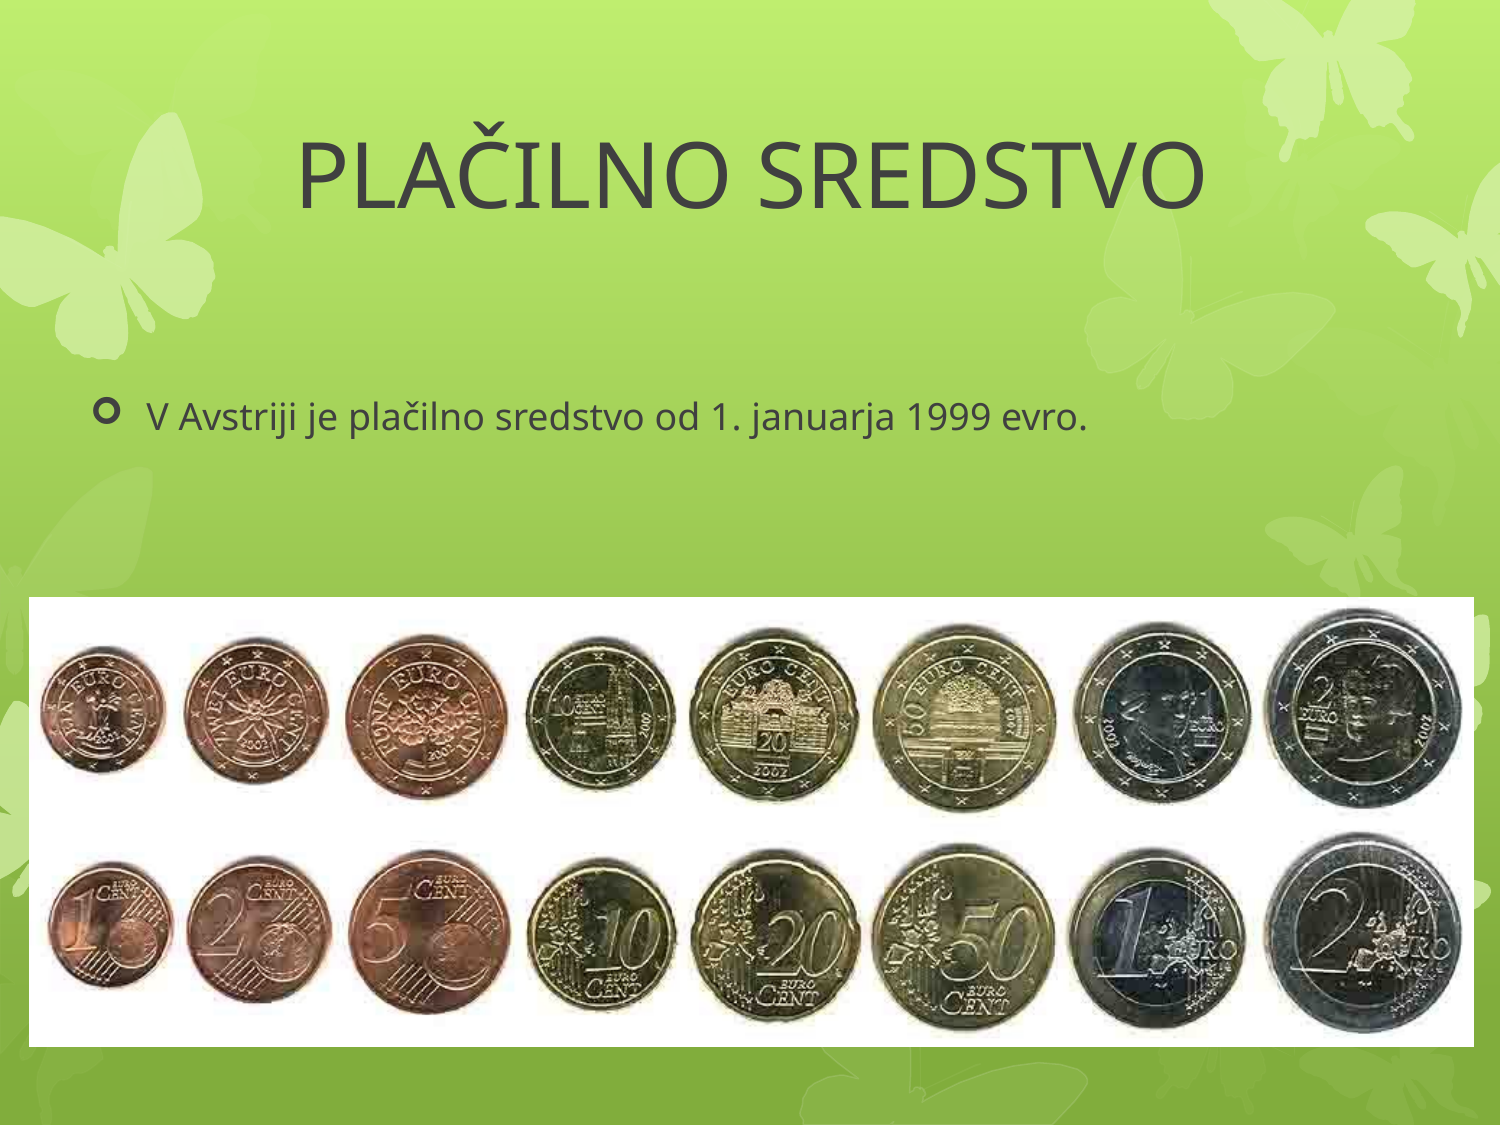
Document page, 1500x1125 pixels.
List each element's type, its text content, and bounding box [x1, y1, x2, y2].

title PLAČILNO SREDSTVO [76, 78, 1427, 262]
picture [29, 597, 1474, 1047]
list V Avstriji je plačilno sredstvo od 1. januarja 1999 evro. [75, 262, 1471, 504]
